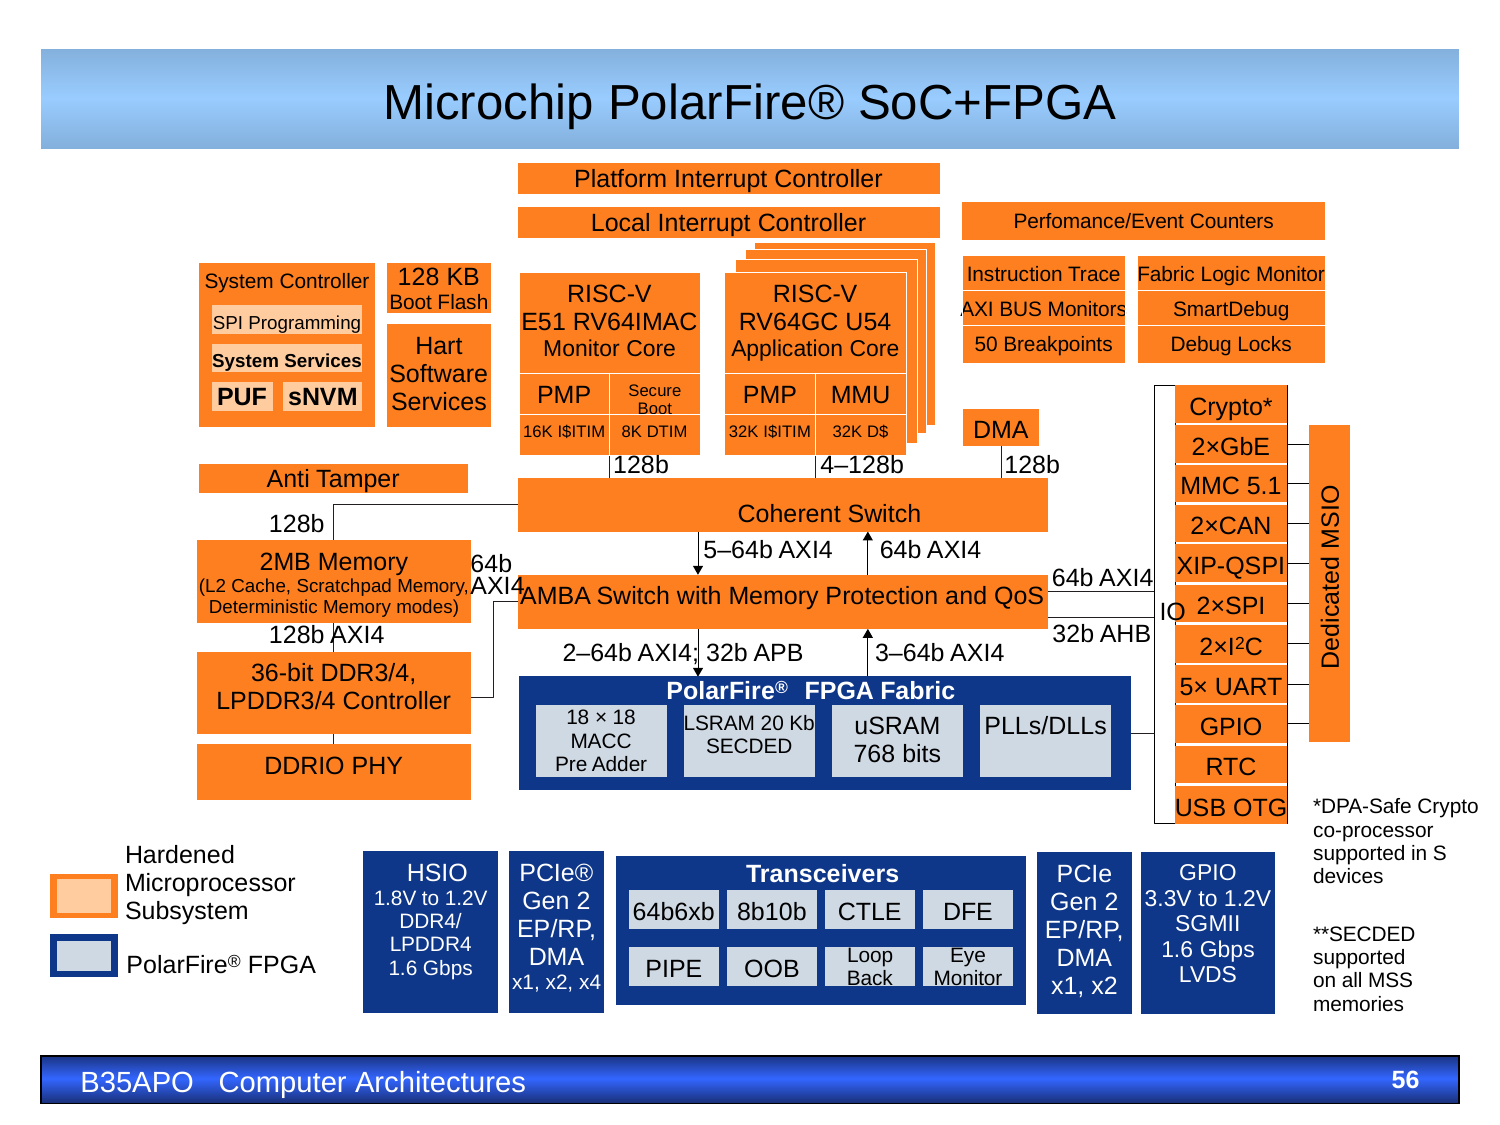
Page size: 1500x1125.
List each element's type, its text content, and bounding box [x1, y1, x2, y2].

text_box Loop Back [825, 947, 915, 986]
text_box DDRIO PHY [197, 744, 471, 800]
text_box 64b AXI4 [879, 535, 982, 565]
text_box 8K DTIM [610, 415, 700, 455]
text_box PCIe® Gen 2 EP/RP, DMA x1, x2, x4 [509, 851, 604, 1013]
text_box [736, 260, 917, 443]
text_box Transceivers [746, 860, 901, 889]
text_box RTC [1175, 746, 1287, 783]
text_box Instruction Trace [963, 256, 1125, 290]
text_box 32K I$ITIM [725, 415, 815, 455]
text_box 32b AHB [1052, 619, 1152, 649]
text_box 128b [1004, 450, 1061, 479]
text_box OOB [727, 947, 817, 986]
text_box FPGA Fabric [797, 676, 956, 705]
text_box System Controller [199, 263, 375, 427]
text_box Hart Software Services [387, 324, 491, 427]
text_box [1187, 589, 1204, 625]
text_box 64b AXI4 [1051, 564, 1154, 593]
text_box [616, 856, 1026, 1005]
text_box CTLE [825, 890, 915, 929]
text_box PCIe Gen 2 EP/RP, DMA x1, x2 [1037, 852, 1132, 1014]
text_box [50, 874, 118, 918]
text_box AXI4 [470, 571, 526, 600]
text_box 64b6xb [629, 890, 719, 929]
text_box sNVM [283, 382, 362, 411]
text_box [1309, 425, 1350, 742]
text_box MMU [816, 374, 906, 414]
text_box MMC 5.1 [1175, 465, 1287, 502]
text_box 18 × 18 MACC Pre Adder [536, 705, 667, 777]
text_box Perfomance/Event Counters [962, 202, 1325, 240]
text_box Fabric Logic Monitor [1138, 256, 1325, 290]
text_box Secure Boot [610, 374, 700, 414]
text_box SmartDebug [1138, 291, 1325, 325]
text_box 50 Breakpoints [963, 326, 1125, 363]
text_box [50, 934, 118, 977]
text_box *DPA-Safe Crypto co-processor supported in S devices [1313, 795, 1489, 919]
text_box 128 KB Boot Flash [387, 263, 491, 313]
text_box AXI BUS Monitors [963, 291, 1125, 325]
text_box 2×I2C [1175, 625, 1287, 663]
text_box [755, 243, 935, 425]
text_box 4–128b [820, 450, 905, 479]
text_box [789, 676, 797, 705]
text_box System Services [212, 344, 362, 372]
text_box PolarFire® [666, 676, 789, 705]
text_box 2MB Memory (L2 Cache, Scratchpad Memory, Deterministic Memory modes) [197, 540, 471, 623]
text_box 2×CAN [1175, 505, 1287, 542]
text_box 128b AXI4 [268, 621, 386, 650]
text_box Local Interrupt Controller [518, 207, 940, 238]
text_box PolarFire® FPGA [126, 950, 317, 979]
text_box SPI Programming [212, 305, 362, 334]
text_box 128b [268, 509, 325, 538]
text_box [746, 250, 926, 433]
text_box 16K I$ITIM [520, 415, 609, 455]
text_box PUF [212, 382, 273, 411]
text_box 2×GbE [1175, 425, 1287, 463]
text_box [761, 423, 774, 460]
text_box RISC-V RV64GC U54 Application Core [725, 273, 906, 373]
text_box [692, 565, 704, 575]
text_box Coherent Switch [737, 500, 922, 529]
text_box 128b [613, 450, 670, 479]
text_box PMP [725, 374, 815, 414]
text_box PIPE [629, 947, 719, 986]
text_box 8b10b [727, 890, 817, 929]
text_box Dedicated MSIO [1315, 485, 1345, 670]
text_box [692, 667, 704, 676]
text_box 2–64b AXI4; 32b APB [562, 638, 805, 667]
text_box Eye Monitor [923, 947, 1013, 986]
text_box 2×SPI [1175, 585, 1287, 622]
text_box GPIO 3.3V to 1.2V SGMII 1.6 Gbps LVDS [1141, 852, 1275, 1014]
text_box RISC-V E51 RV64IMAC Monitor Core [520, 273, 700, 373]
text_box [862, 629, 873, 638]
text_box IO [1159, 597, 1187, 626]
text_box 64b [470, 550, 513, 571]
text_box GPIO [1175, 705, 1287, 743]
text_box USB OTG [1175, 786, 1287, 824]
text_box PLLs/DLLs [980, 705, 1111, 777]
text_box Crypto* [1175, 385, 1287, 423]
text_box PMP [520, 374, 609, 414]
text_box 5× UART [1175, 665, 1287, 703]
text_box HSIO 1.8V to 1.2V DDR4/ LPDDR4 1.6 Gbps [363, 851, 498, 1013]
text_box Anti Tamper [199, 464, 468, 493]
text_box [518, 478, 1048, 541]
text_box Hardened Microprocessor Subsystem [124, 841, 335, 926]
text_box XIP-QSPI [1175, 544, 1287, 582]
text_box 36-bit DDR3/4, LPDDR3/4 Controller [197, 652, 471, 734]
title Microchip PolarFire® SoC+FPGA [41, 49, 1459, 149]
text_box 32K D$ [816, 415, 906, 455]
text_box 5–64b AXI4 [703, 535, 834, 565]
text_box Platform Interrupt Controller [518, 163, 940, 194]
text_box **SECDED supported on all MSS memories [1313, 922, 1454, 1016]
text_box [1080, 912, 1088, 941]
text_box uSRAM 768 bits [832, 705, 963, 777]
text_box 3–64b AXI4 [874, 638, 1006, 667]
text_box [846, 423, 859, 450]
text_box [519, 676, 1131, 790]
text_box LSRAM 20 Kb SECDED [684, 705, 815, 777]
text_box DFE [923, 890, 1013, 929]
text_box Debug Locks [1138, 326, 1325, 363]
text_box AMBA Switch with Memory Protection and QoS [518, 575, 1048, 629]
text_box DMA [963, 409, 1039, 446]
